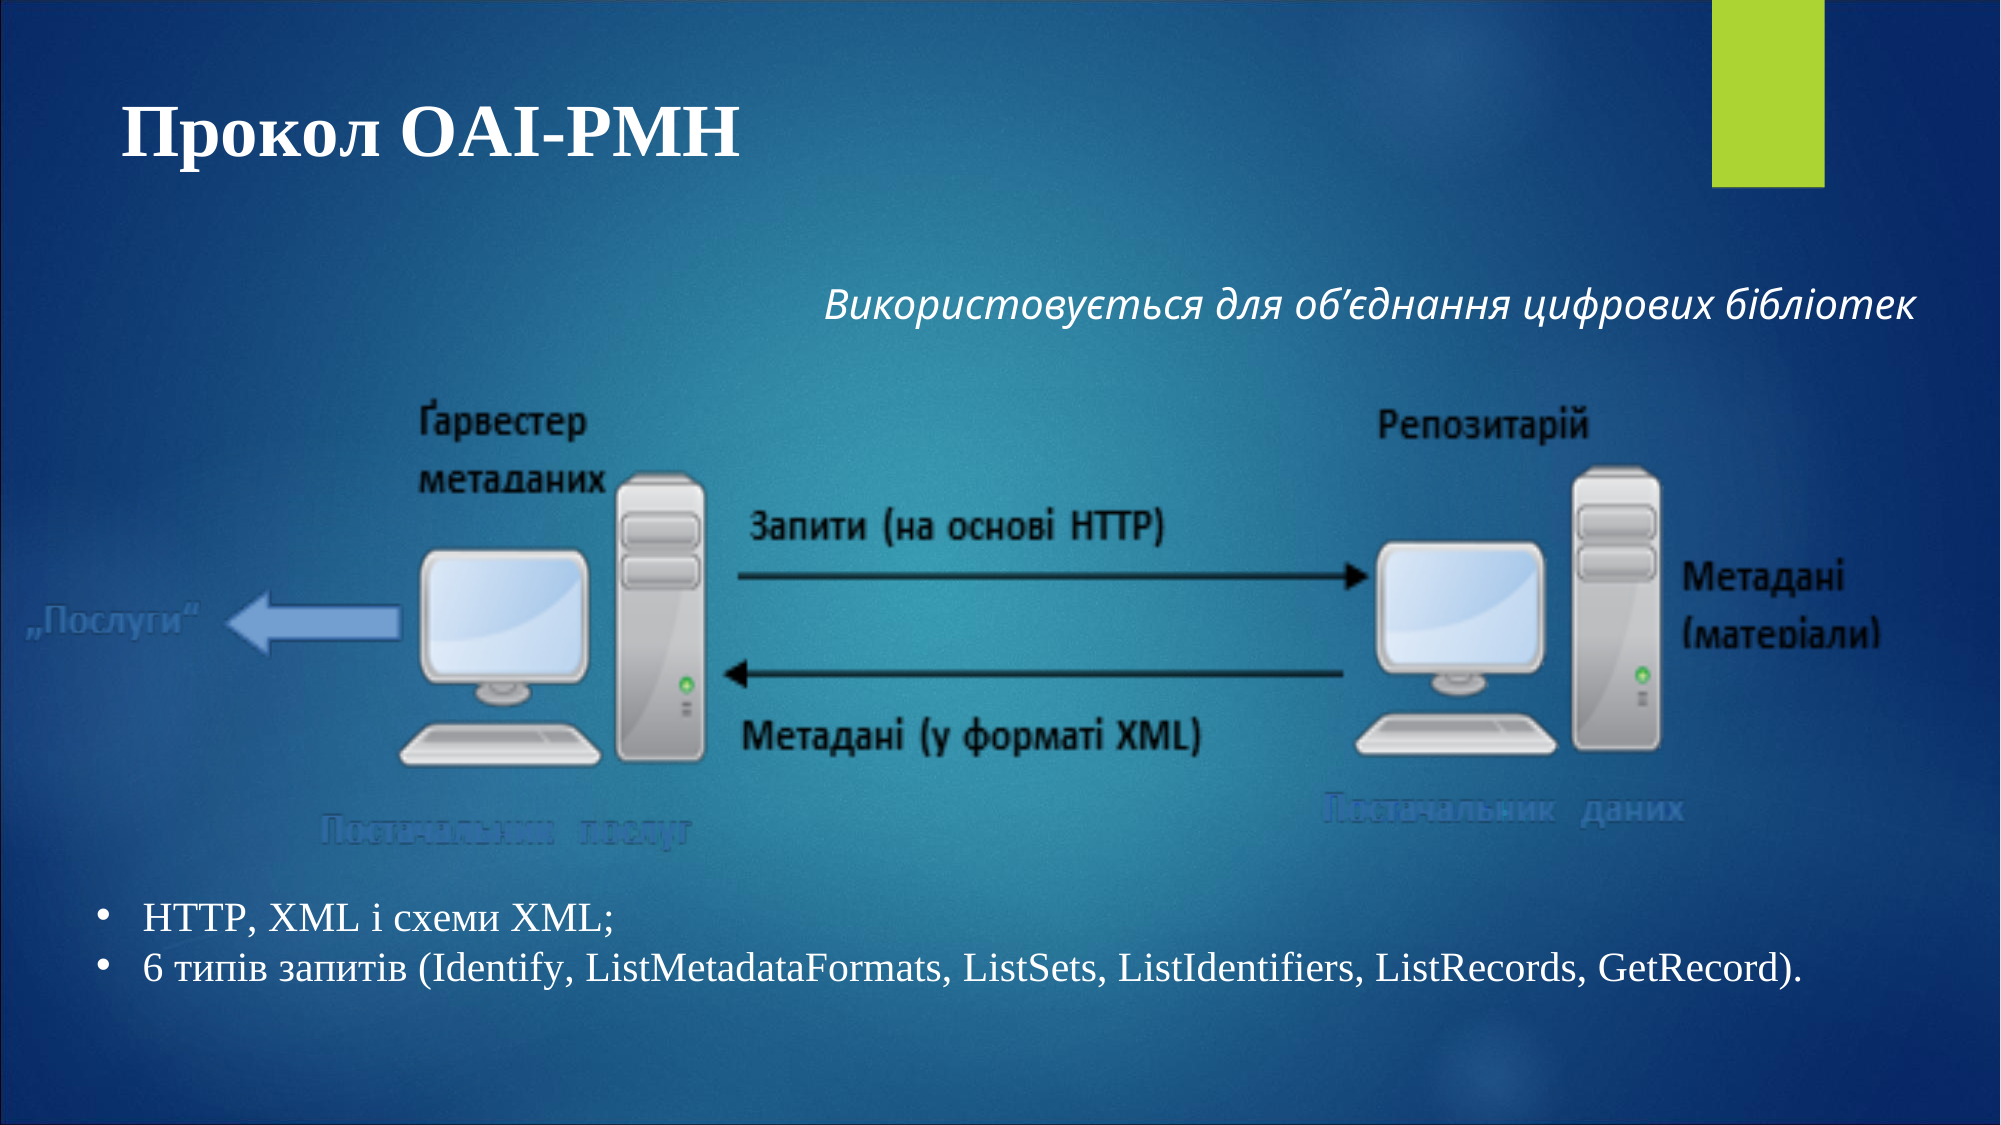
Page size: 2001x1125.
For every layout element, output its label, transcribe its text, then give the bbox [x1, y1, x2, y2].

title Прокол OAI-PMH [105, 74, 1649, 304]
picture [0, 0, 2001, 1125]
text_box Використовується для об’єднання цифрових бібліотек [746, 270, 1994, 336]
text_box HTTP, XML і схеми XML; 6 типів запитів (Identify, ListMetadataFormats, ListSets, ListIdentifiers, ListRecords, GetRecord). [81, 881, 1943, 998]
